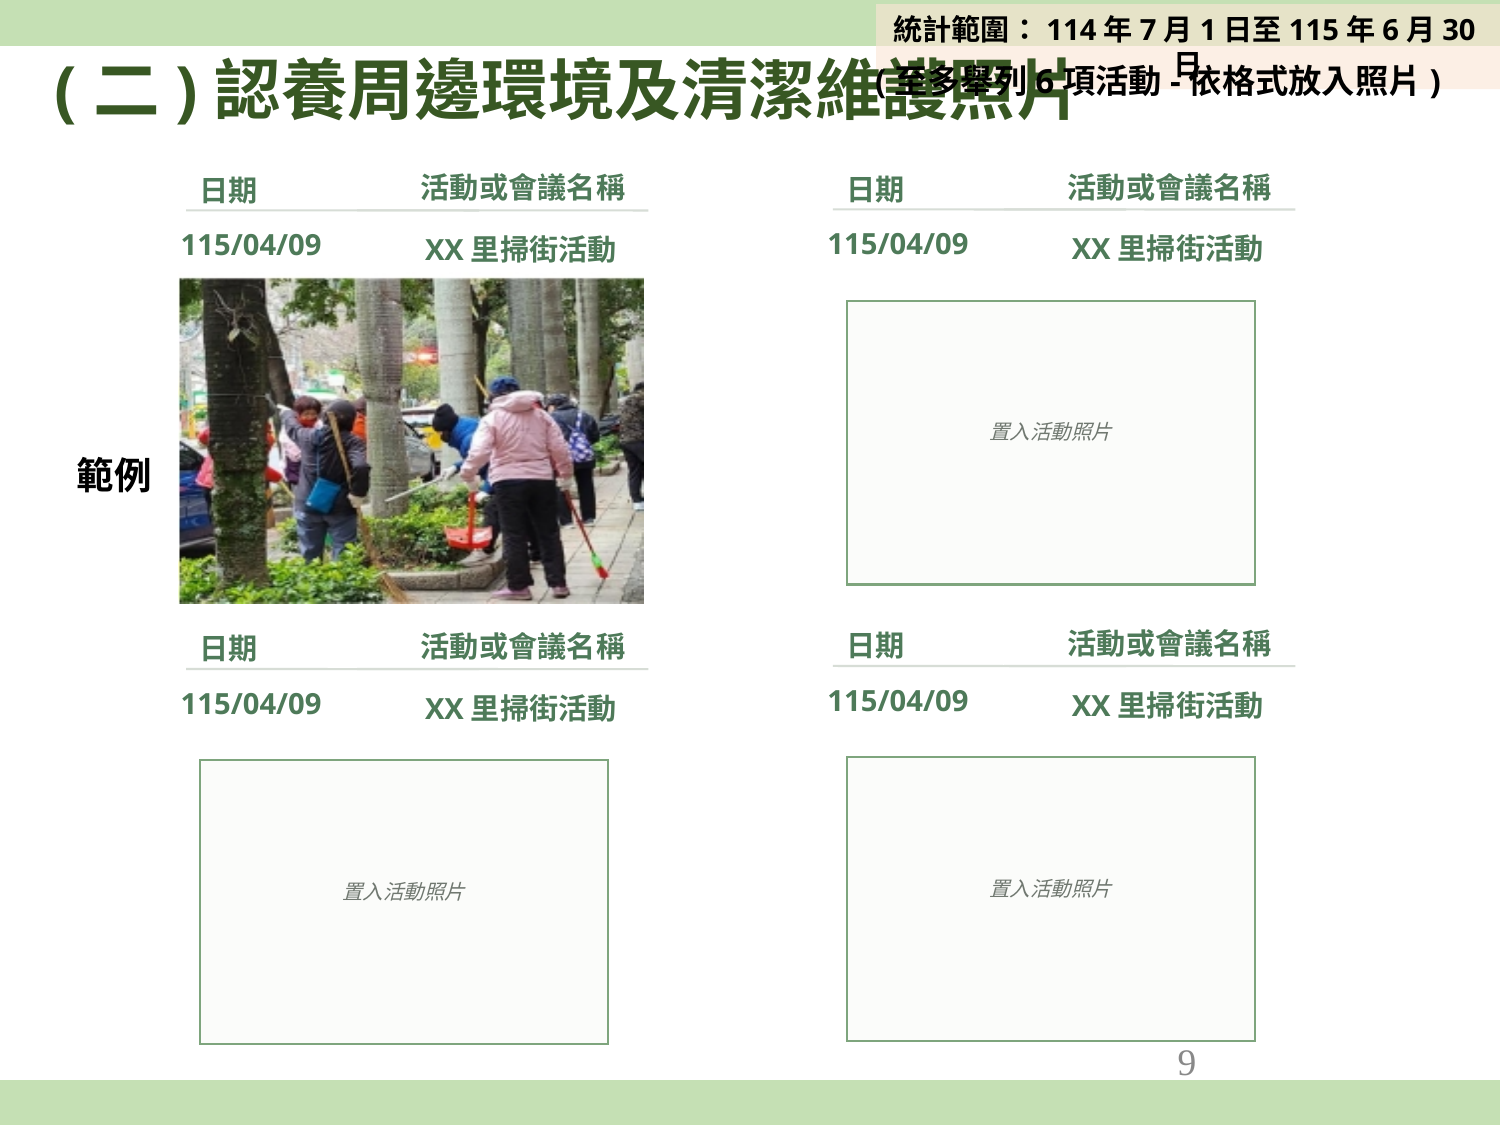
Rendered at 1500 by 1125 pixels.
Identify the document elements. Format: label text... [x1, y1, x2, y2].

text_box 115/04/09 [181, 223, 358, 265]
text_box [846, 300, 1255, 585]
text_box 活動或會議名稱 [421, 166, 633, 208]
text_box [199, 760, 608, 1045]
text_box 日期 [847, 167, 933, 208]
text_box 置入活動照片 [281, 879, 527, 903]
text_box 115/04/09 [181, 681, 358, 723]
text_box 115/04/09 [827, 678, 1005, 721]
text_box XX里掃街活動 [1072, 649, 1412, 760]
text_box 範例 [61, 444, 185, 505]
picture [178, 272, 644, 604]
text_box 活動或會議名稱 [1068, 165, 1280, 207]
text_box 置入活動照片 [927, 876, 1174, 900]
text_box XX里掃街活動 [1072, 192, 1412, 304]
text_box 置入活動照片 [927, 419, 1174, 443]
text_box (至多舉列6項活動-依格式放入照片) [778, 52, 1500, 109]
text_box XX里掃街活動 [425, 652, 765, 763]
text_box 活動或會議名稱 [1068, 622, 1280, 664]
text_box 日期 [847, 624, 933, 664]
text_box 活動或會議名稱 [421, 625, 633, 667]
text_box 日期 [200, 168, 287, 209]
text_box XX里掃街活動 [425, 193, 765, 305]
text_box 115/04/09 [827, 222, 1005, 264]
text_box [846, 757, 1500, 1091]
text_box (二)認養周邊環境及清潔維護照片 [39, 49, 1389, 157]
text_box 日期 [200, 627, 287, 667]
